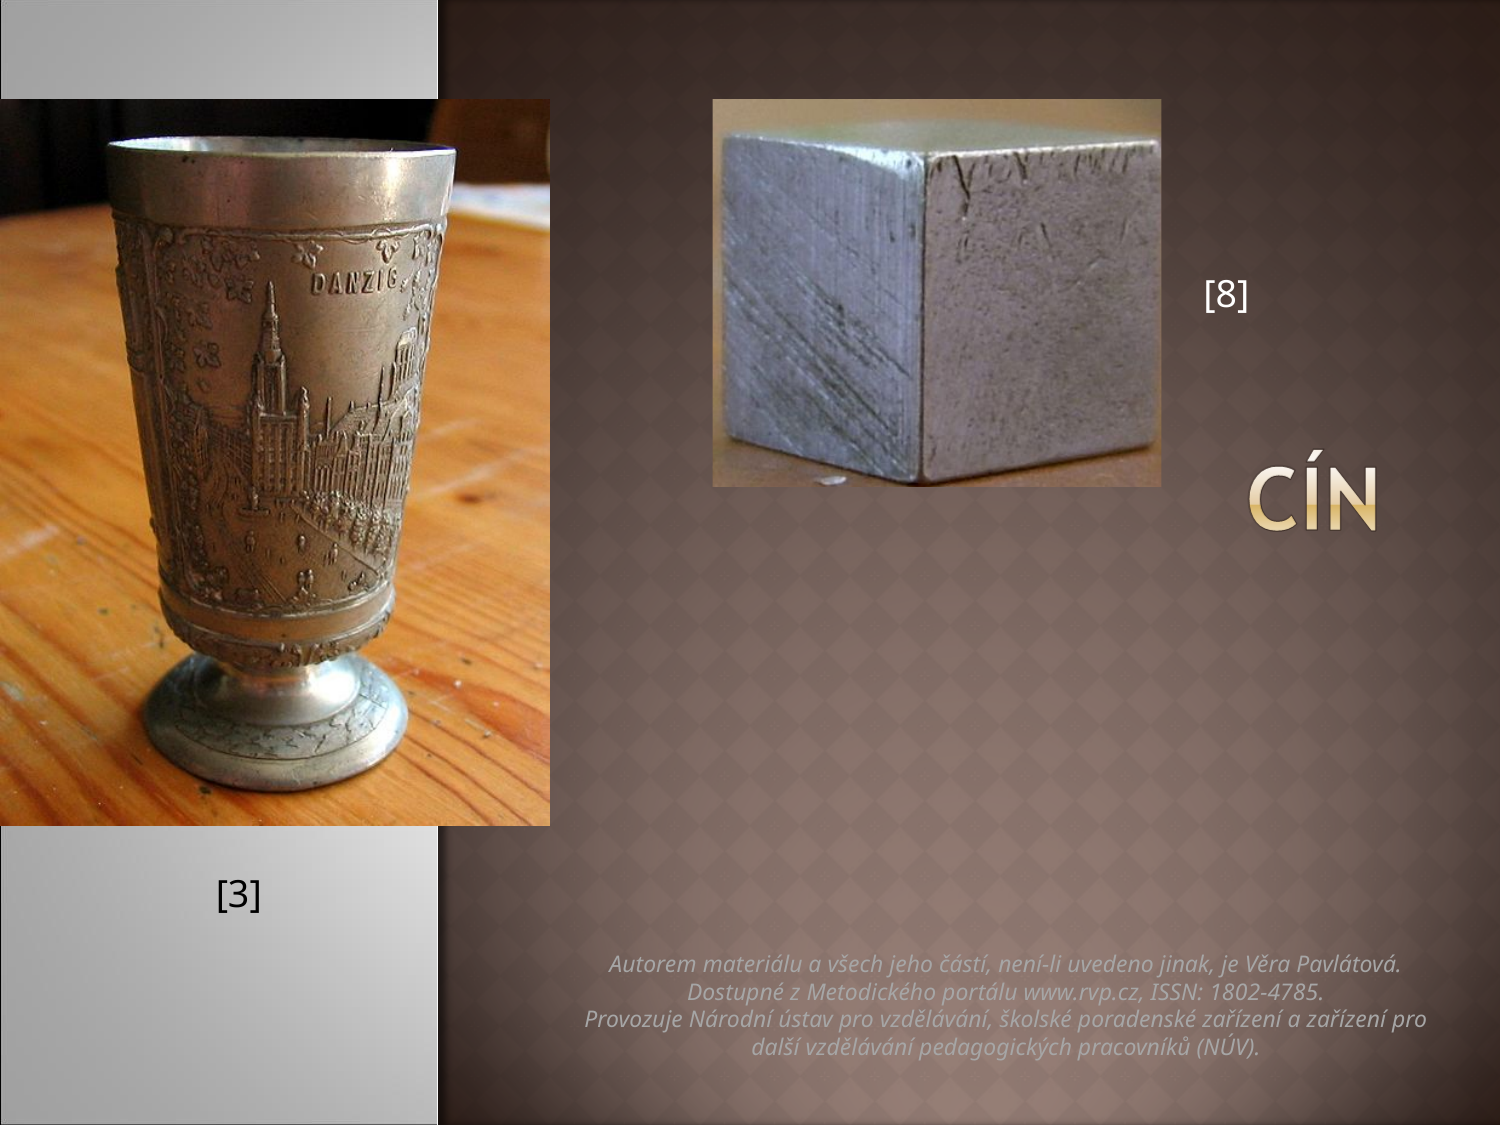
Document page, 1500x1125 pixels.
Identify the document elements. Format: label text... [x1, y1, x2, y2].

picture [0, 0, 1500, 1125]
text_box [3] [201, 862, 277, 968]
text_box [473, 86, 1436, 552]
text_box [8] [1188, 262, 1265, 368]
text_box Autorem materiálu a všech jeho částí, není-li uvedeno jinak, je Věra Pavlátová. Dostupné z Metodického portálu www.rvp.cz, ISSN: 1802-4785. Provozuje Národní ústav pro vzdělávání, školské poradenské zařízení a zařízení pro další vzdělávání pedagogických pracovníků (NÚV). [549, 950, 1463, 1101]
